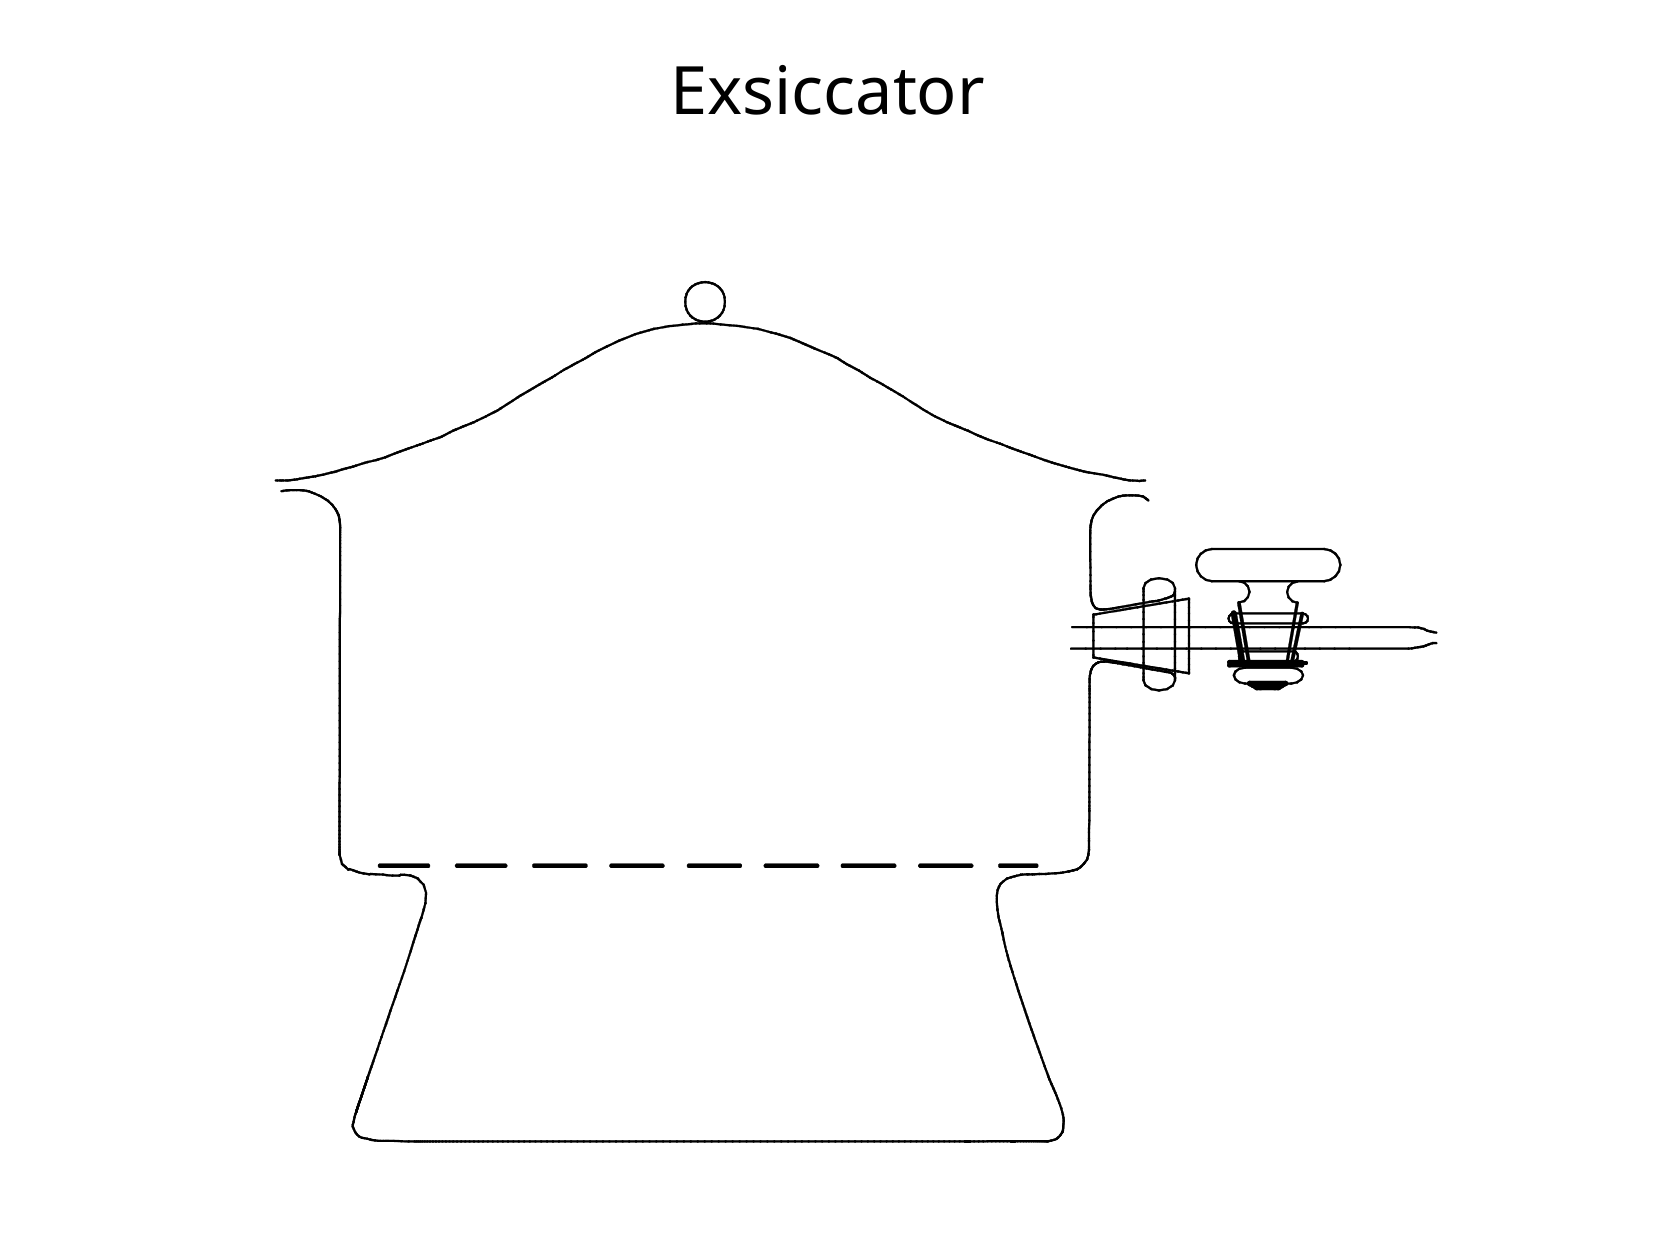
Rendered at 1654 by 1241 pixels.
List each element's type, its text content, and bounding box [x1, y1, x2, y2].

picture [274, 274, 1438, 1144]
title Exsiccator [121, 29, 1534, 148]
